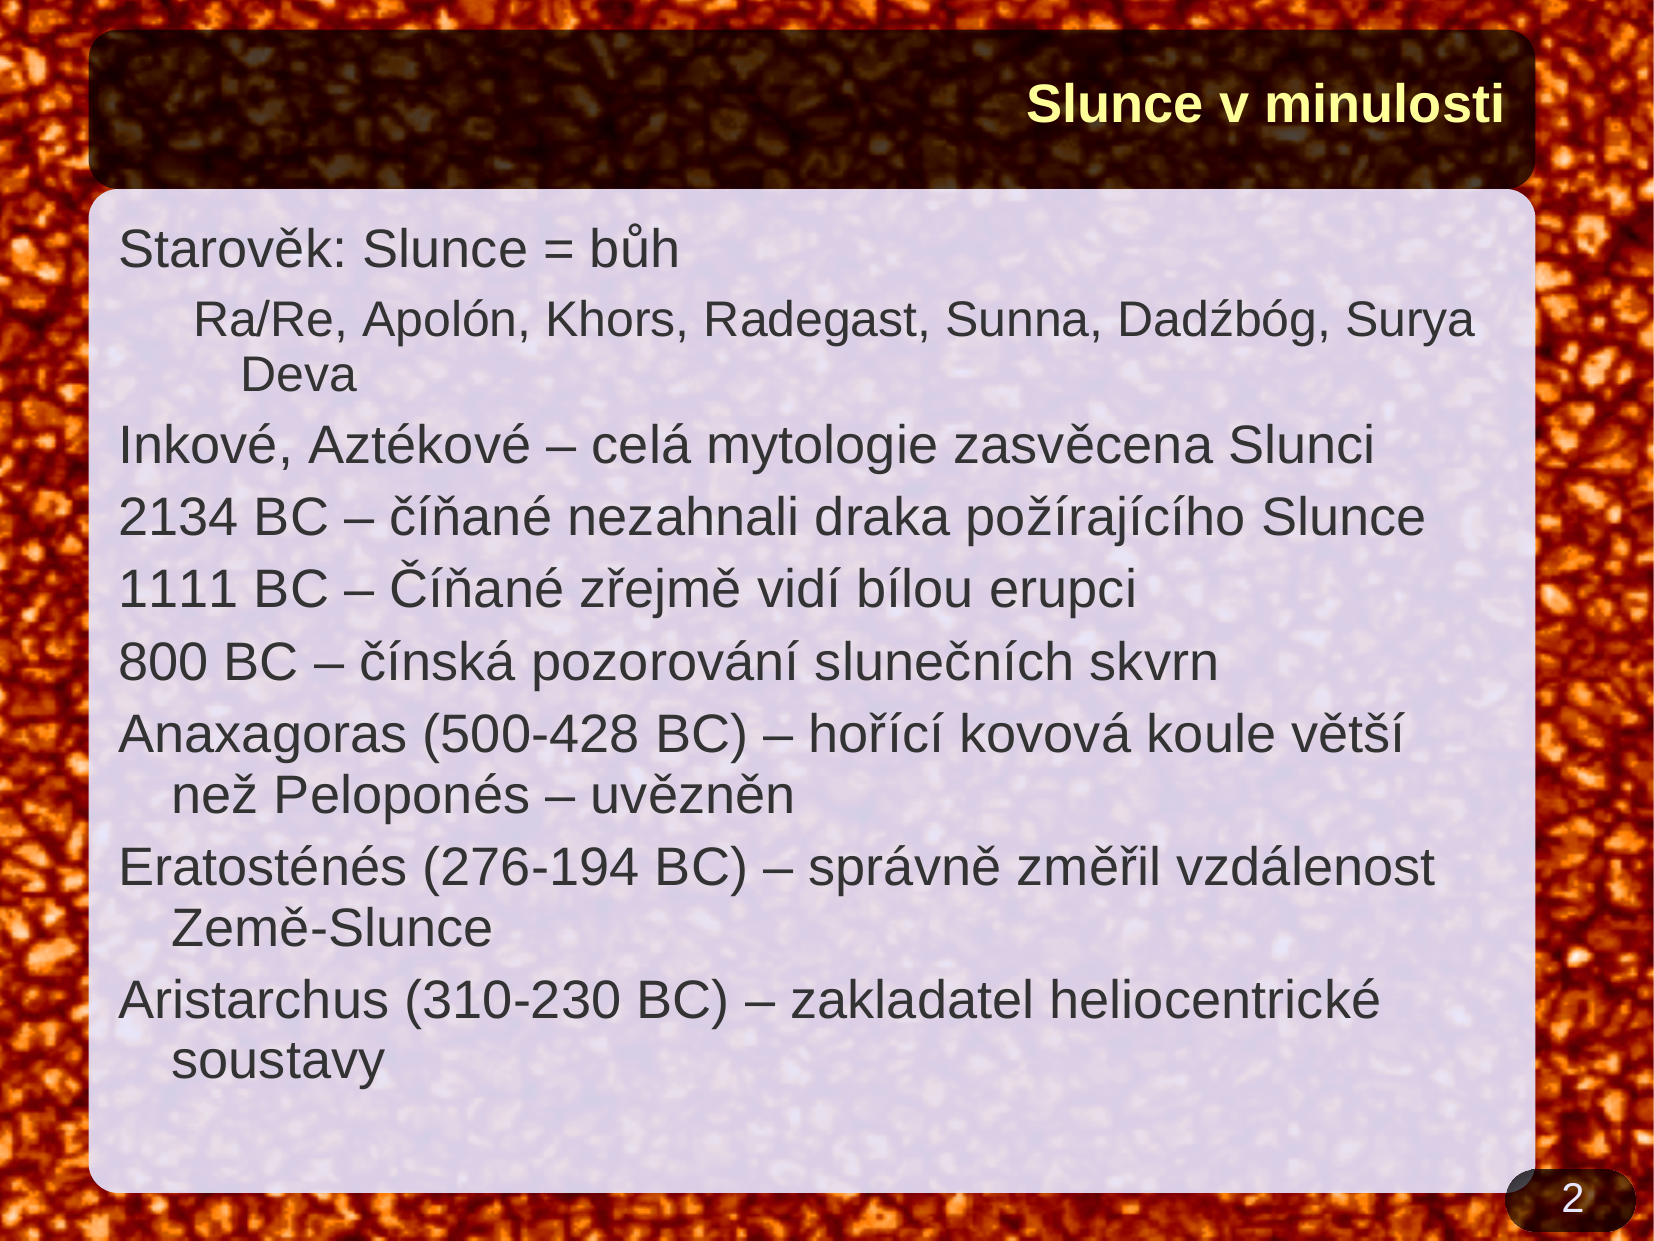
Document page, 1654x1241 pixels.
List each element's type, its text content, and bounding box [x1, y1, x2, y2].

list Starověk: Slunce = bůh Ra/Re, Apolón, Khors, Radegast, Sunna, Dadźbóg, Surya Deva Inkové, Aztékové – celá mytologie zasvěcena Slunci 2134 BC – číňané nezahnali draka požírajícího Slunce 1111 BC – Číňané zřejmě vidí bílou erupci 800 BC – čínská pozorování slunečních skvrn Anaxagoras (500-428 BC) – hořící kovová koule větší než Peloponés – uvězněn Eratosténés (276-194 BC) – správně změřil vzdálenost Země-Slunce Aristarchus (310-230 BC) – zakladatel heliocentrické soustavy [118, 218, 1506, 1164]
title Slunce v minulosti [118, 59, 1506, 148]
picture [0, 0, 1654, 1241]
